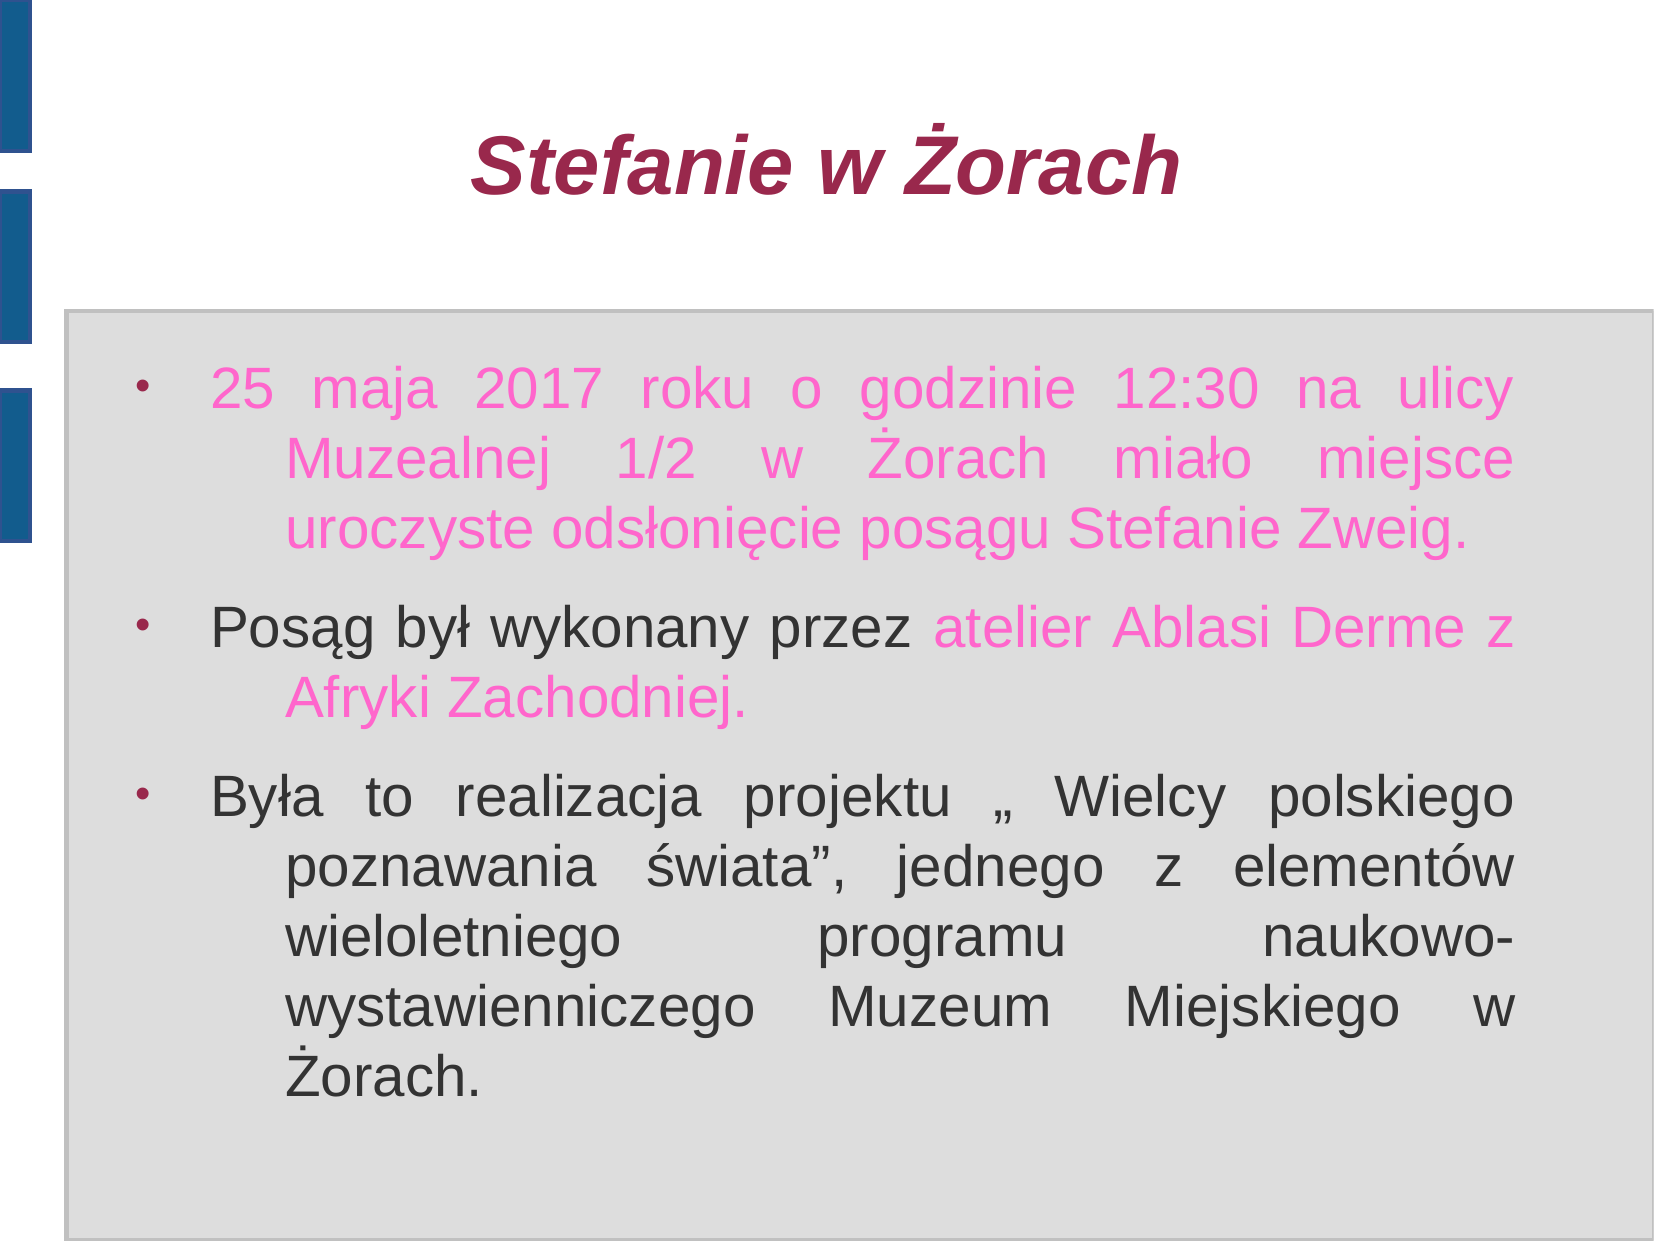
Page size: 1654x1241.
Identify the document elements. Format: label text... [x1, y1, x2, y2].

title Stefanie w Żorach [121, 57, 1533, 265]
list 25 maja 2017 roku o godzinie 12:30 na ulicy Muzealnej 1/2 w Żorach miało miejsce uroczyste odsłonięcie posągu Stefanie Zweig. Posąg był wykonany przez atelier Ablasi Derme z Afryki Zachodniej. Była to realizacja projektu „ Wielcy polskiego poznawania świata”, jednego z elementów wieloletniego programu naukowo-wystawienniczego Muzeum Miejskiego w Żorach. [135, 350, 1517, 1132]
